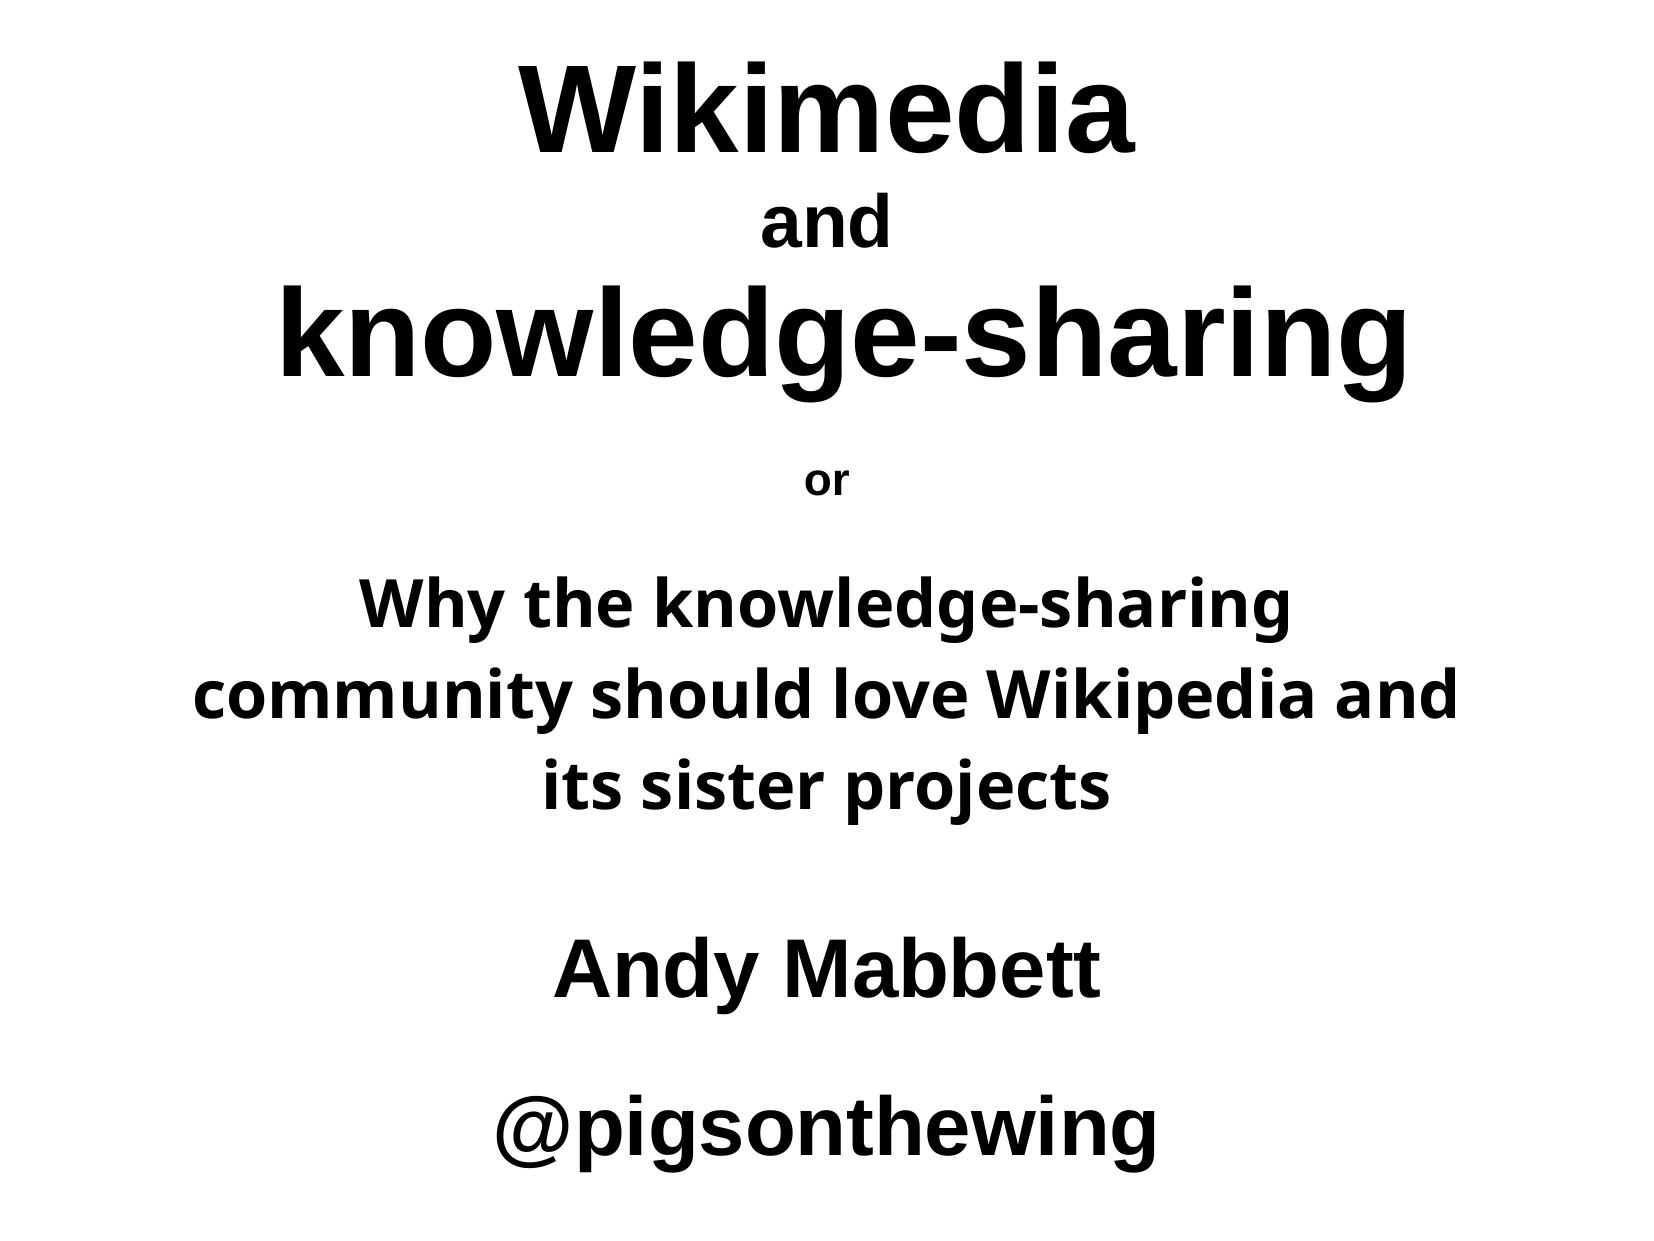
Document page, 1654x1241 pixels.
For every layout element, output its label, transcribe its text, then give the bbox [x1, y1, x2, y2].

subtitle Wikimedia and knowledge-sharing or Why the knowledge-sharing community should love Wikipedia and its sister projects Andy Mabbett @pigsonthewing [190, 38, 1464, 1239]
